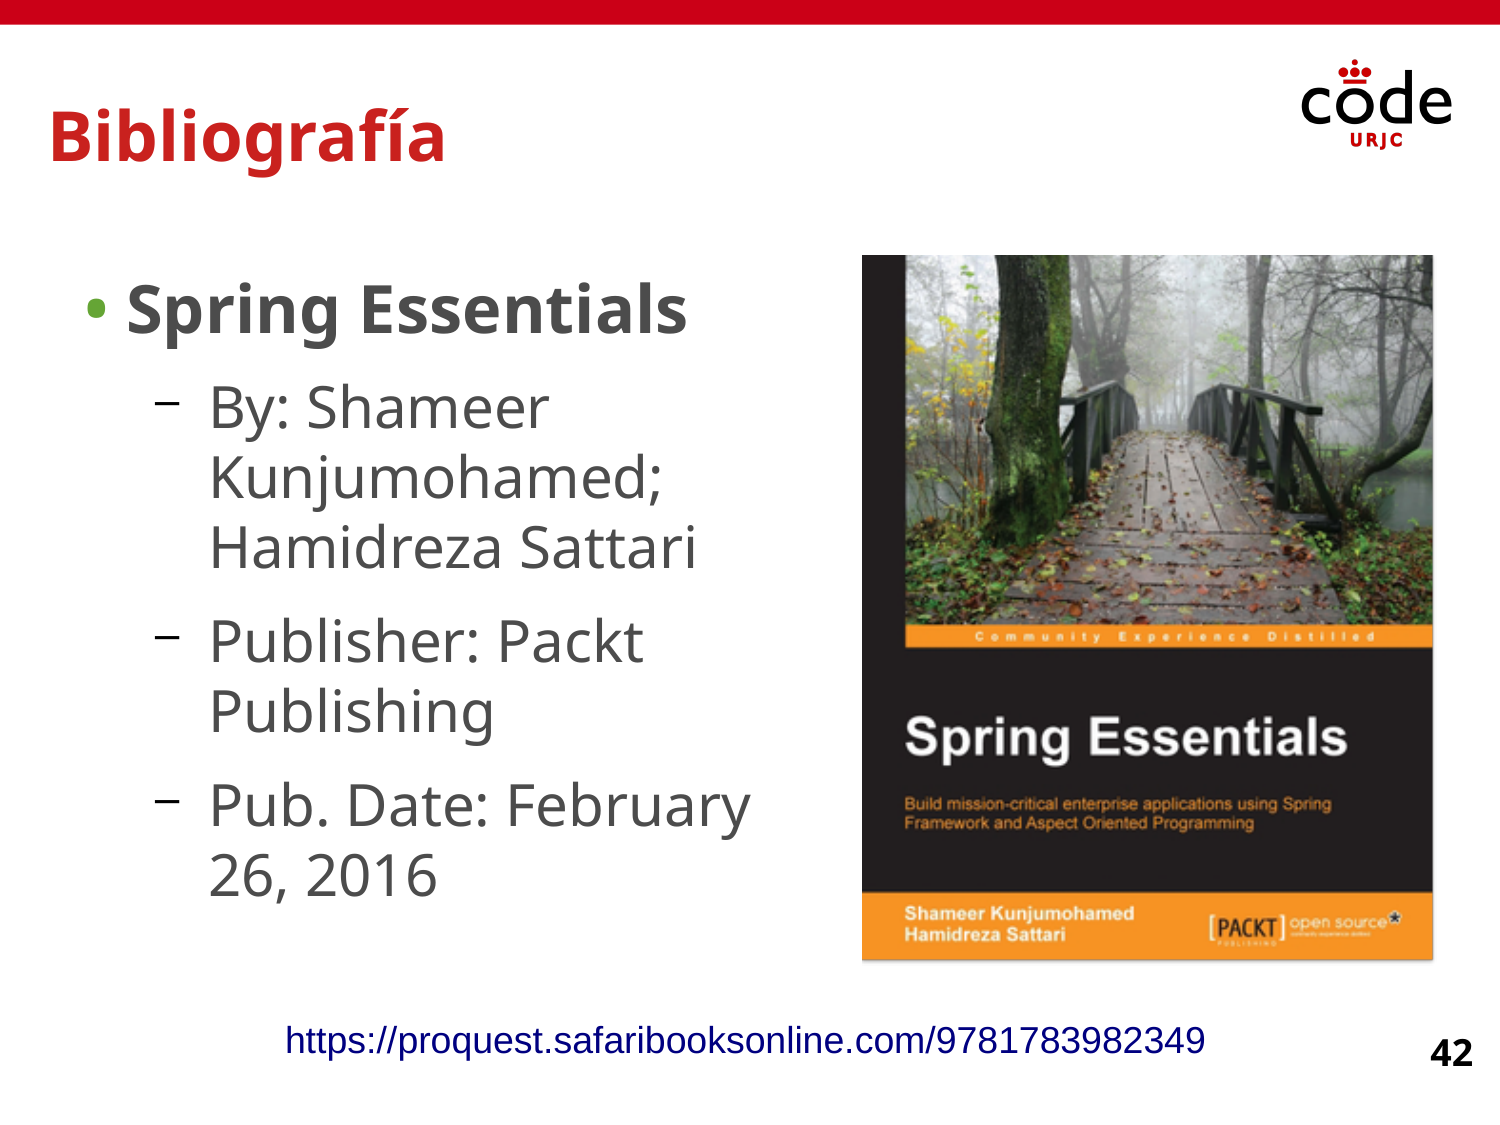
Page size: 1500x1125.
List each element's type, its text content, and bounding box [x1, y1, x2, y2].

picture [862, 255, 1437, 966]
title Bibliografía [32, 79, 1383, 189]
picture [1284, 50, 1468, 161]
text_box https://proquest.safaribooksonline.com/9781783982349 [129, 1012, 1372, 1070]
list Spring Essentials By: Shameer Kunjumohamed; Hamidreza Sattari Publisher: Packt Publishing Pub. Date: February 26, 2016 [51, 259, 805, 1013]
